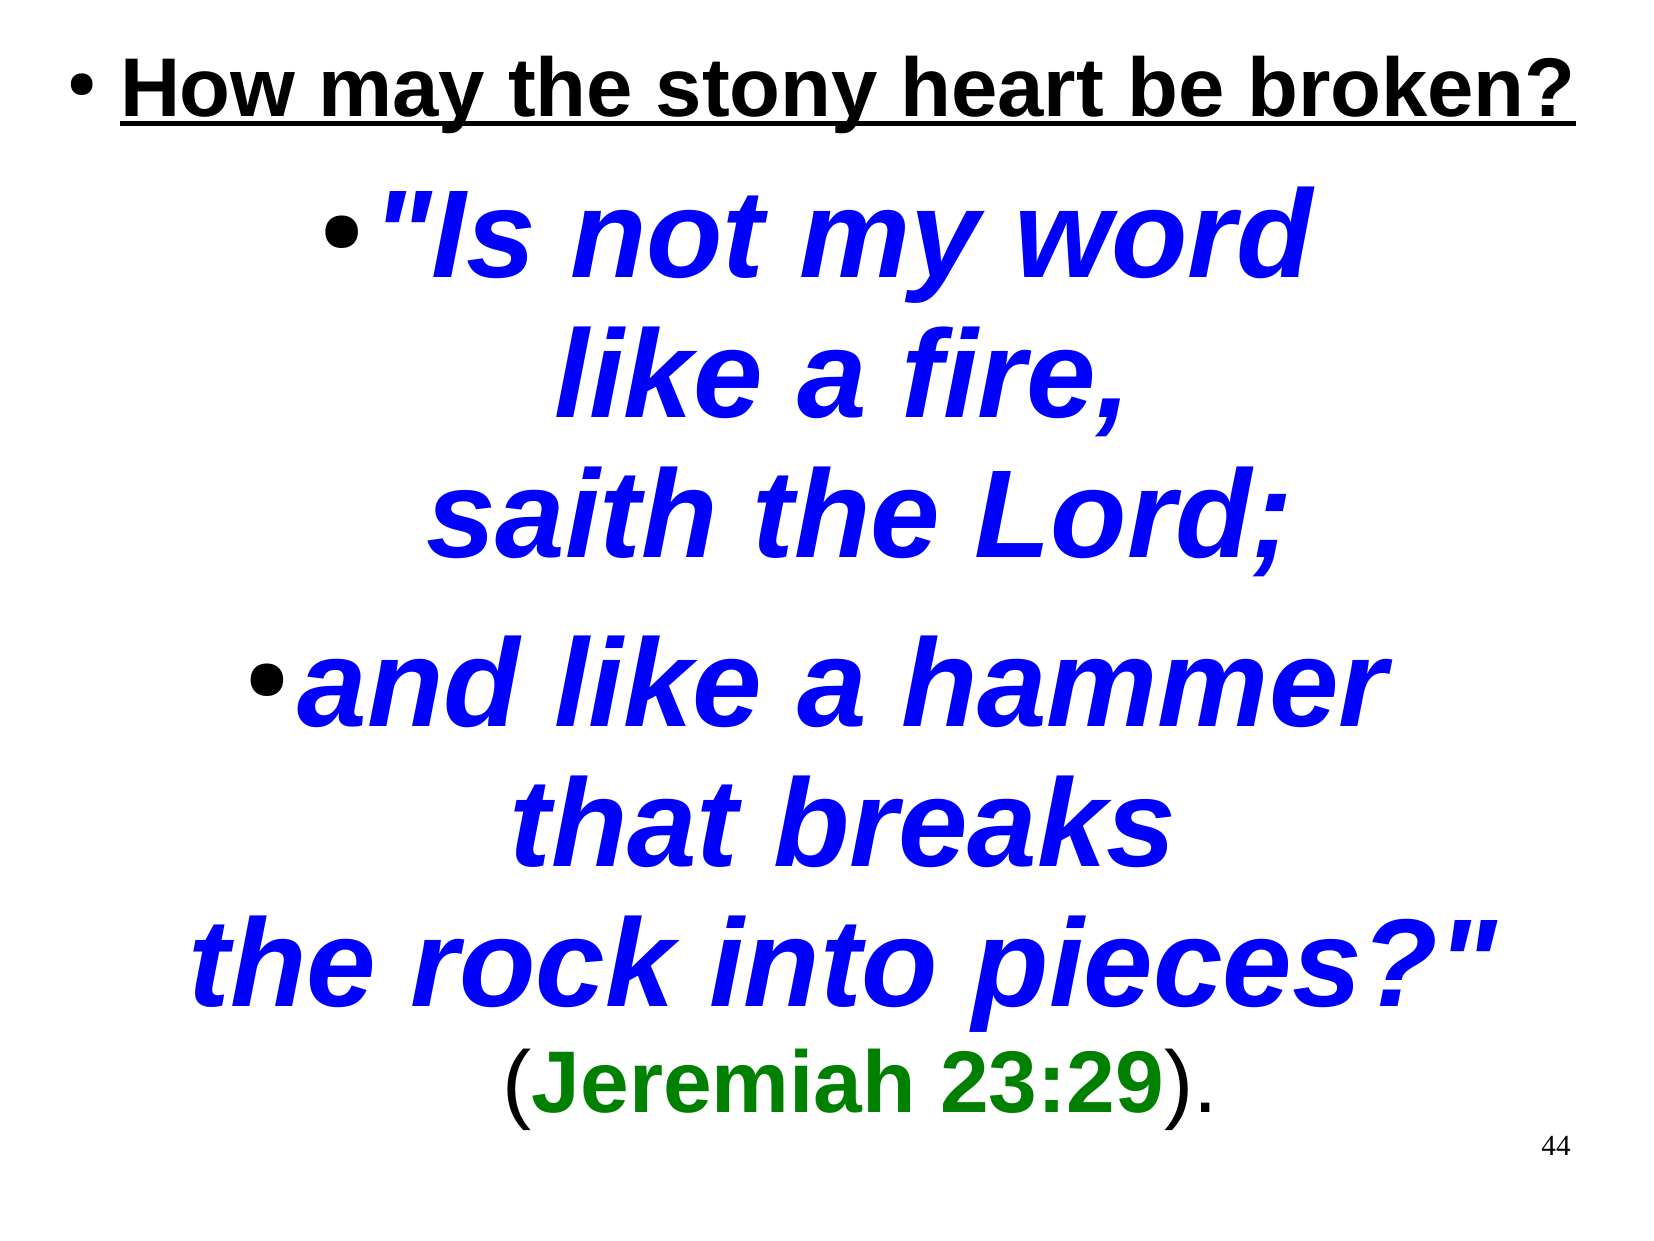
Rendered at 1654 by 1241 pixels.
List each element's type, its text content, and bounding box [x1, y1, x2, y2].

list How may the stony heart be broken? "Is not my word like a fire, saith the Lord; and like a hammer that breaks the rock into pieces?" (Jeremiah 23:29). [37, 37, 1613, 1201]
